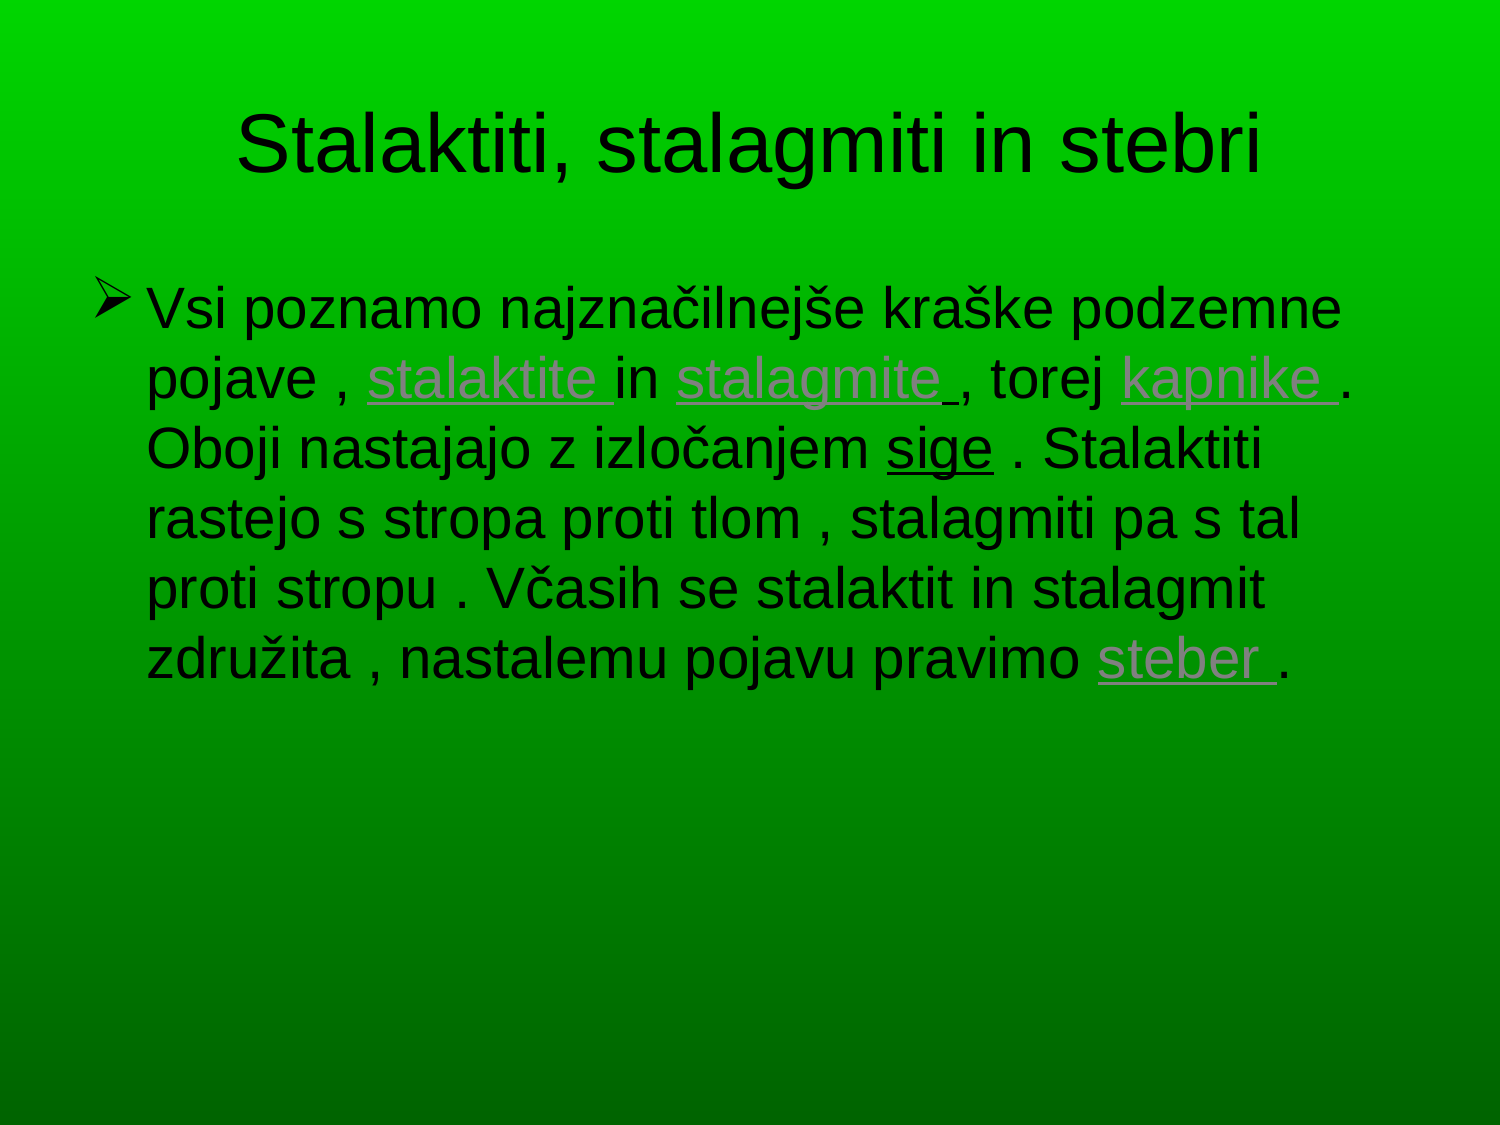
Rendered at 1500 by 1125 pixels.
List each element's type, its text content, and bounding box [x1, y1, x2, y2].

list Vsi poznamo najznačilnejše kraške podzemne pojave , stalaktite in stalagmite , torej kapnike . Oboji nastajajo z izločanjem sige . Stalaktiti rastejo s stropa proti tlom , stalagmiti pa s tal proti stropu . Včasih se stalaktit in stalagmit združita , nastalemu pojavu pravimo steber . [75, 262, 1425, 717]
title Stalaktiti, stalagmiti in stebri [75, 45, 1425, 233]
